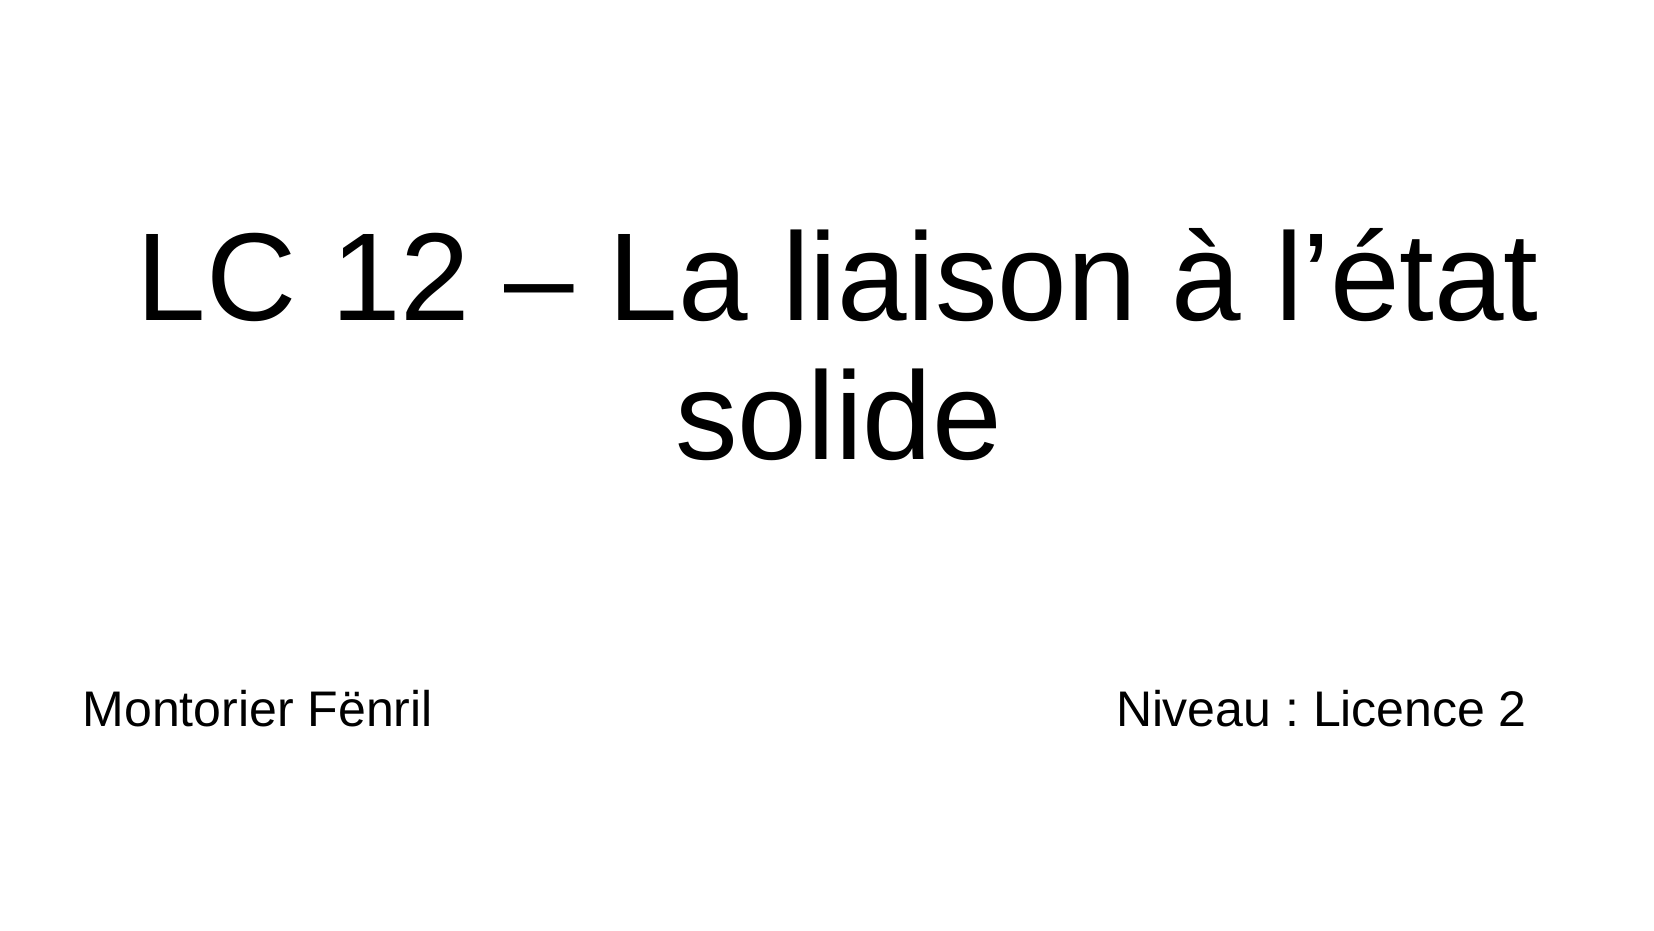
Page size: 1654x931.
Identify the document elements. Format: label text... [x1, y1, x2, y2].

title LC 12 – La liaison à l’état solide [94, 136, 1583, 557]
subtitle Montorier Fënril Niveau : Licence 2 [82, 661, 1571, 758]
